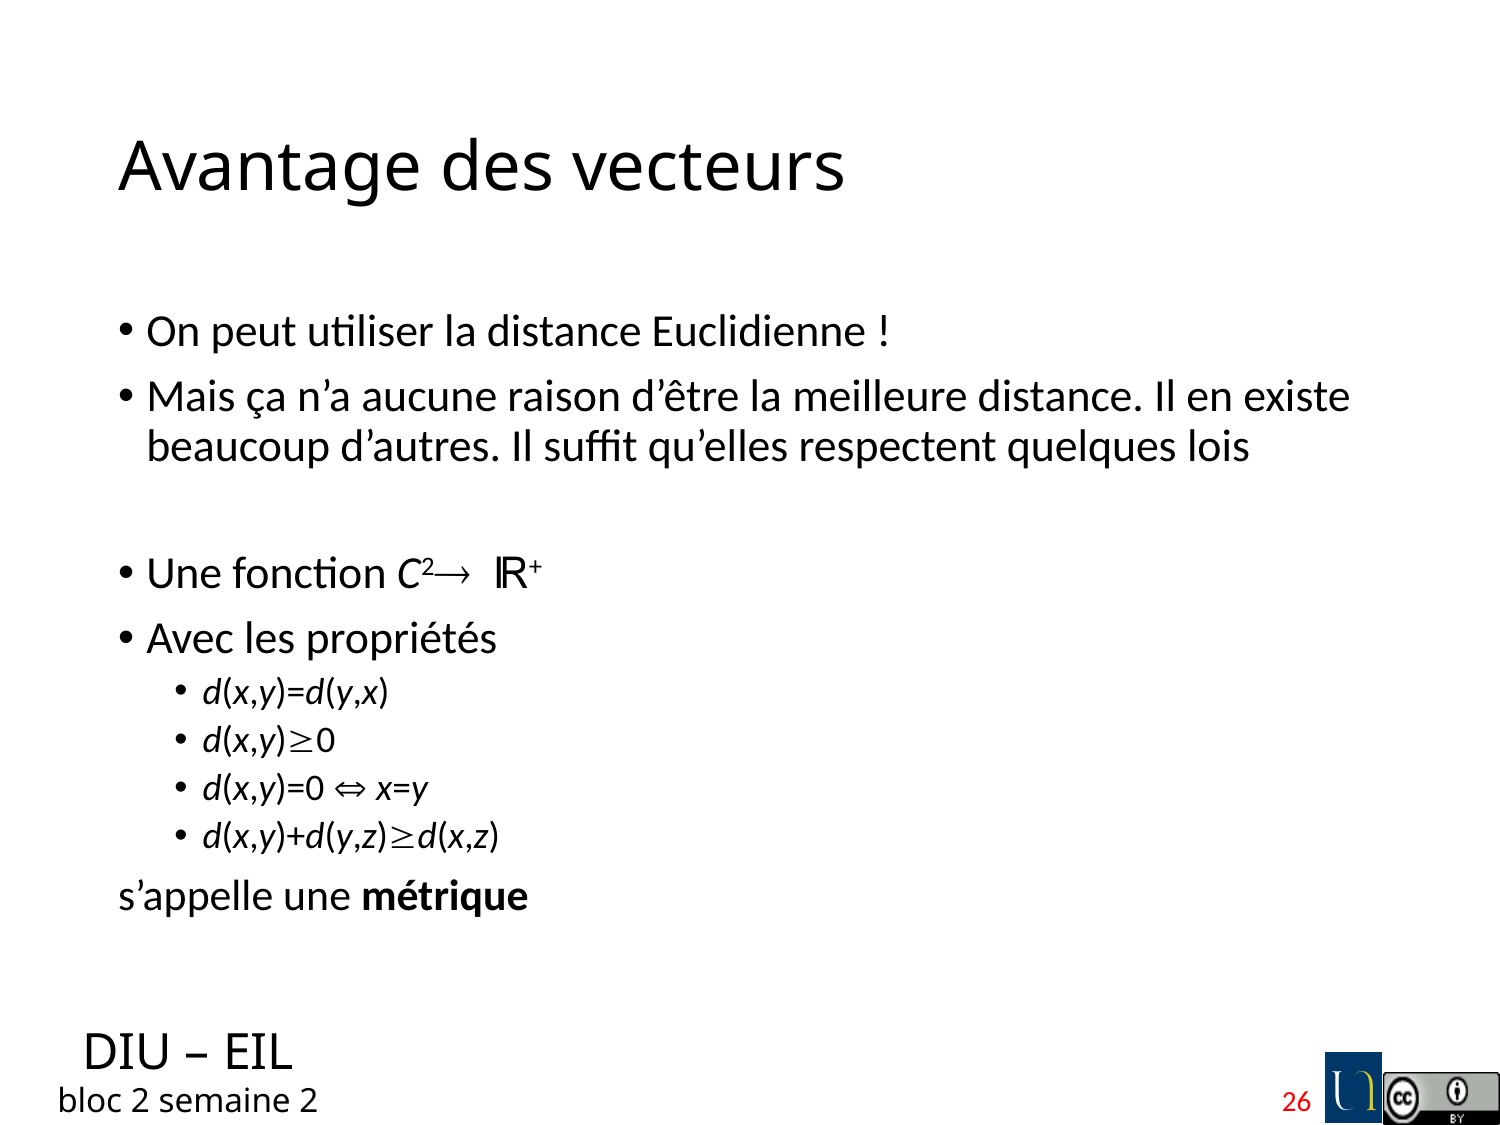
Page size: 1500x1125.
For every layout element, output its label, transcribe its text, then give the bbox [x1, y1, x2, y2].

slide_number <numéro> [1240, 1070, 1327, 1125]
list On peut utiliser la distance Euclidienne ! Mais ça n’a aucune raison d’être la meilleure distance. Il en existe beaucoup d’autres. Il suffit qu’elles respectent quelques lois Une fonction C2 ℝ+ Avec les propriétés d(x,y)=d(y,x) d(x,y)0 d(x,y)=0 ⇔ x=y d(x,y)+d(y,z)d(x,z) s’appelle une métrique [103, 299, 1397, 1014]
title Avantage des vecteurs [103, 59, 1397, 278]
picture [1325, 1052, 1382, 1123]
picture [1383, 1072, 1500, 1125]
